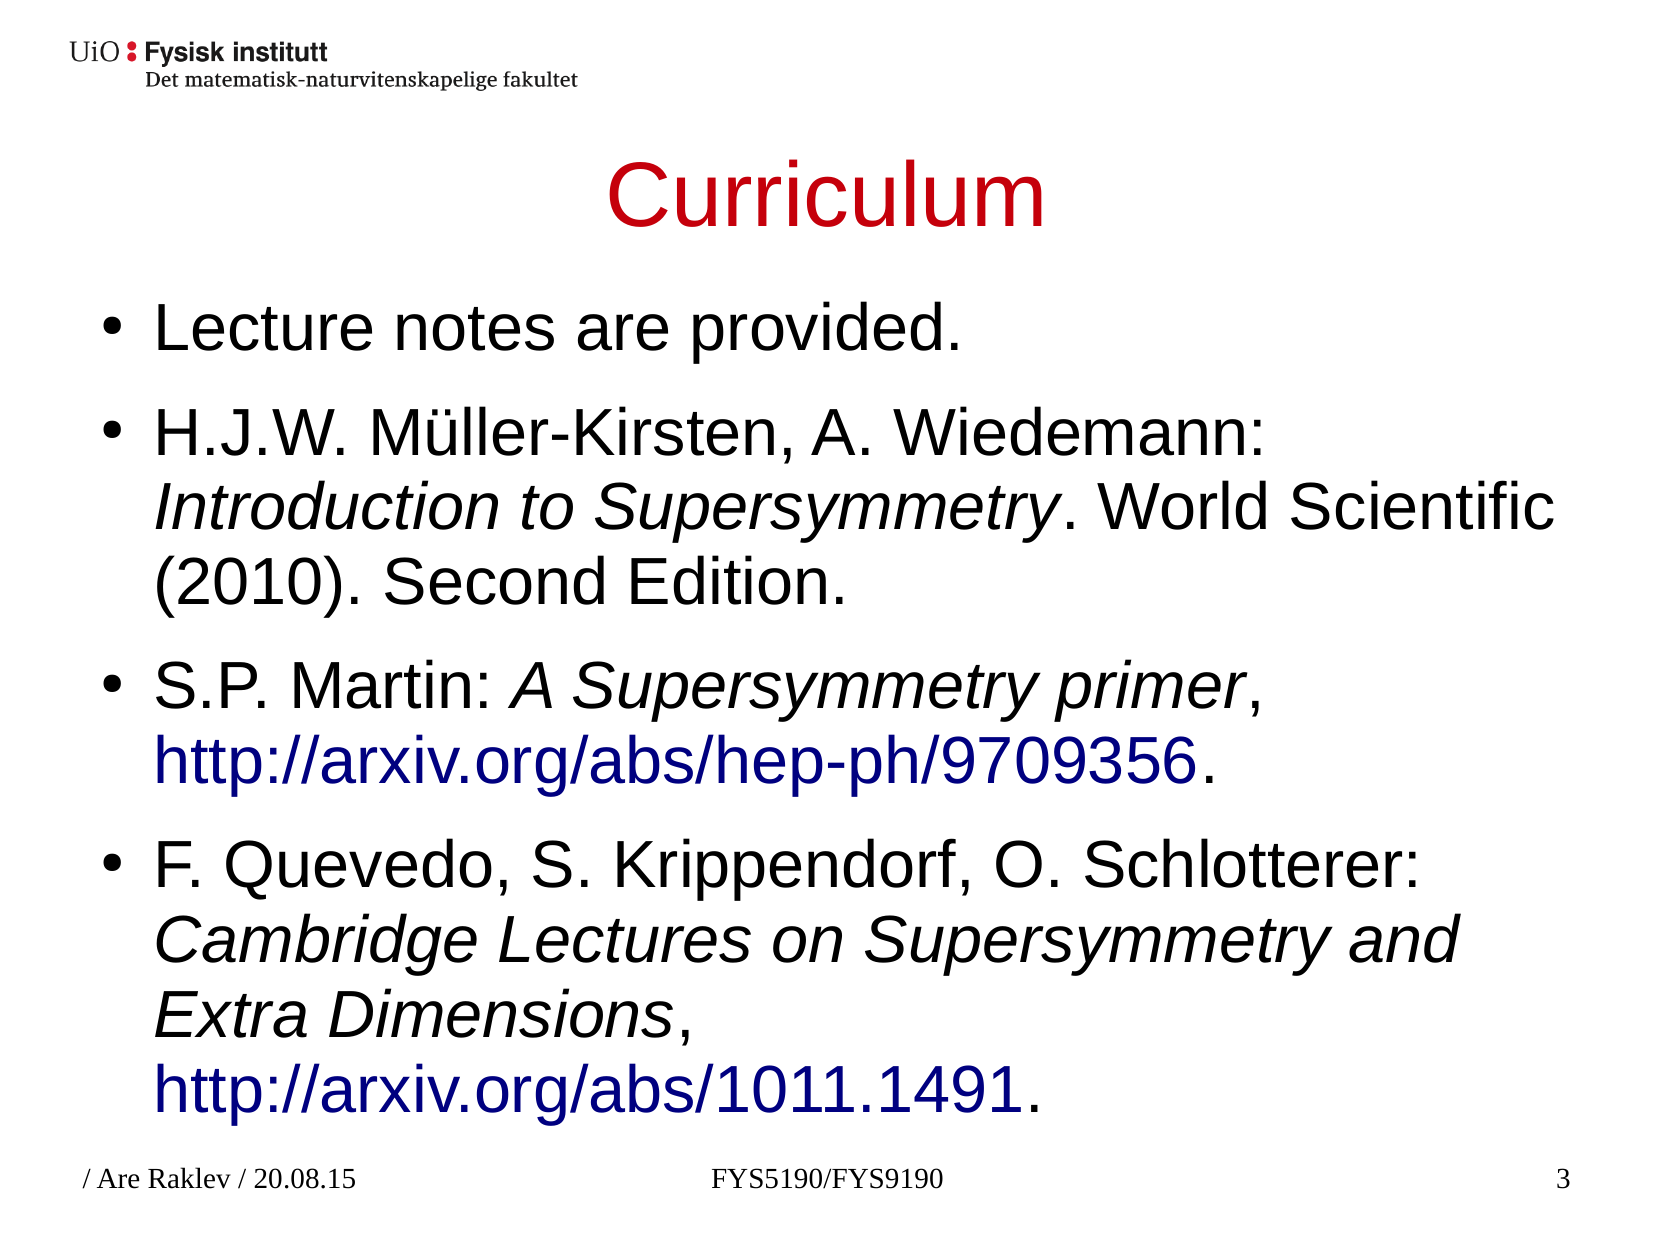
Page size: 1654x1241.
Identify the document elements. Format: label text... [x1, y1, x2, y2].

list Lecture notes are provided. H.J.W. Müller-Kirsten, A. Wiedemann: Introduction to Supersymmetry. World Scientific (2010). Second Edition. S.P. Martin: A Supersymmetry primer, http://arxiv.org/abs/hep-ph/9709356. F. Quevedo, S. Krippendorf, O. Schlotterer: Cambridge Lectures on Supersymmetry and Extra Dimensions, http://arxiv.org/abs/1011.1491. [82, 290, 1571, 1125]
title Curriculum [82, 90, 1571, 290]
picture [68, 37, 581, 93]
